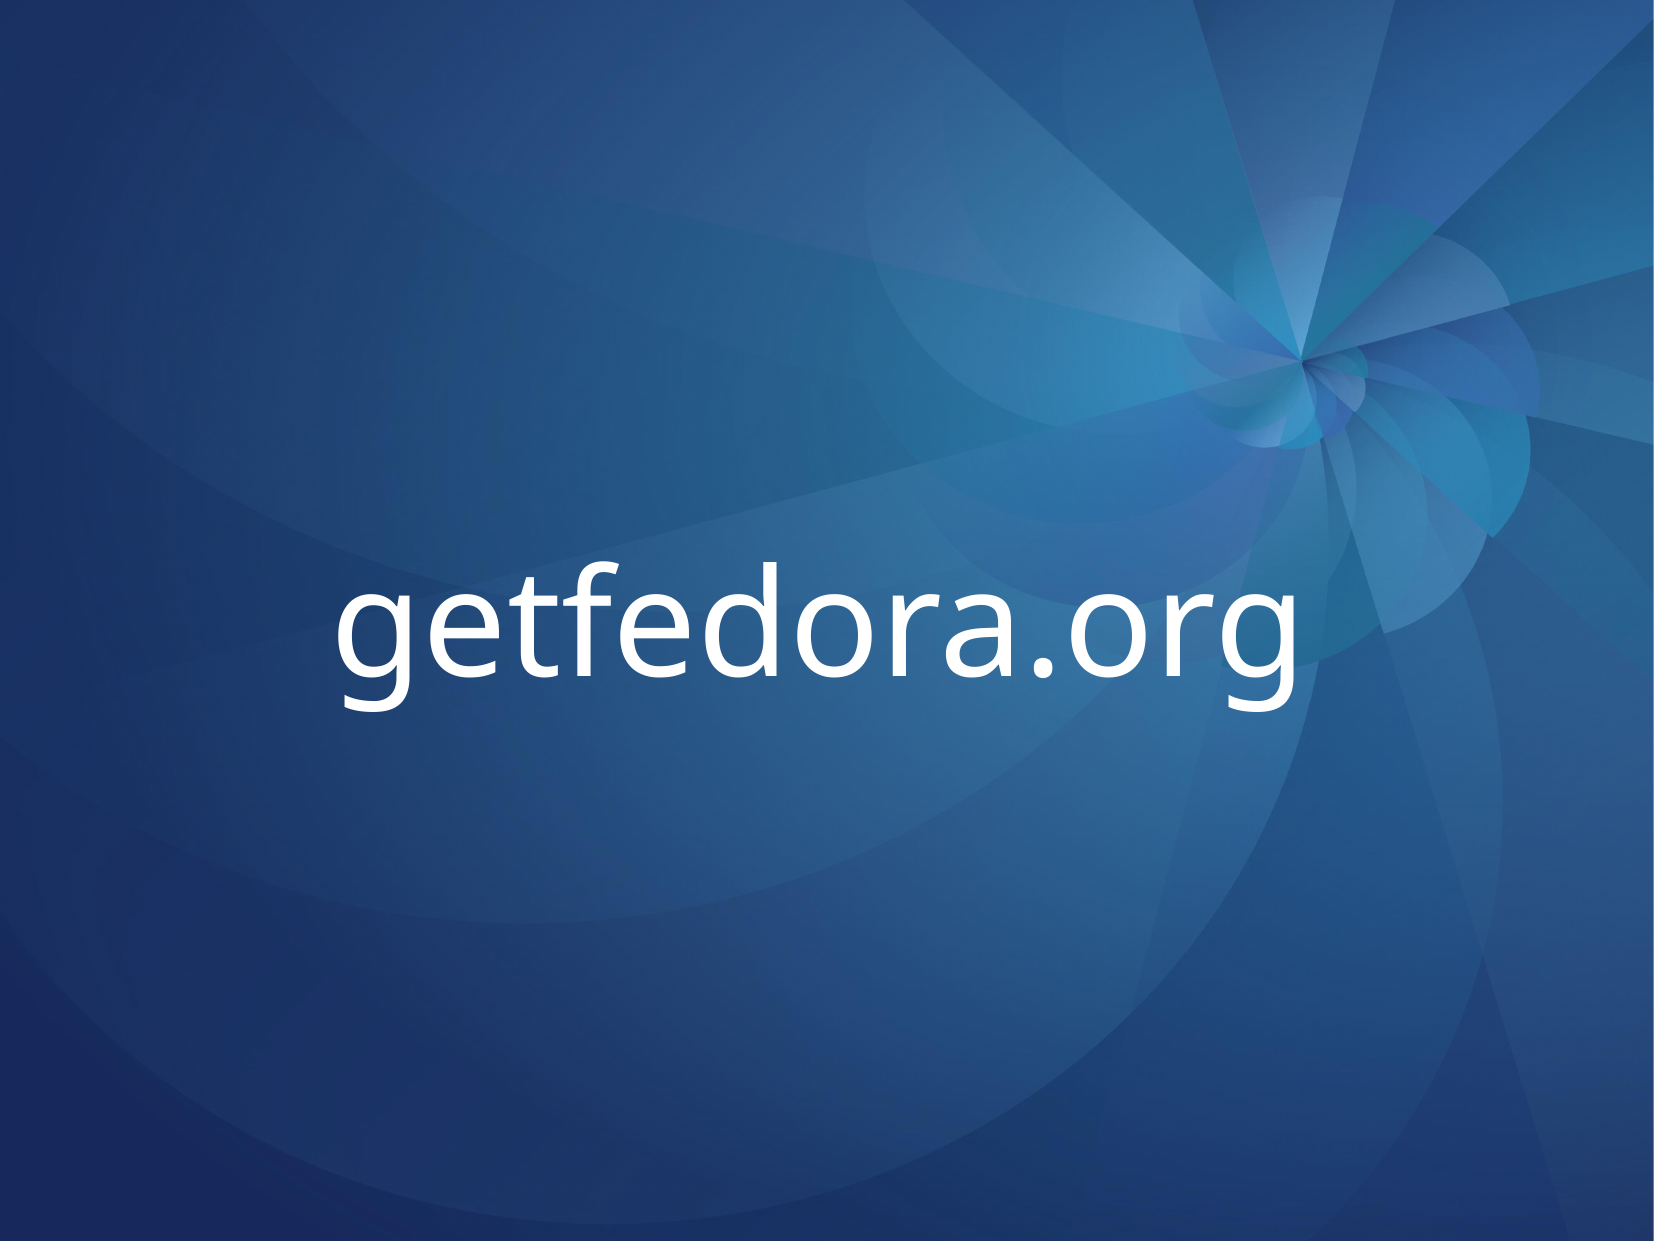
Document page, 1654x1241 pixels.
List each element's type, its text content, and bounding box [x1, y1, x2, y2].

title getfedora.org [74, 524, 1564, 713]
picture [0, 0, 1654, 1241]
